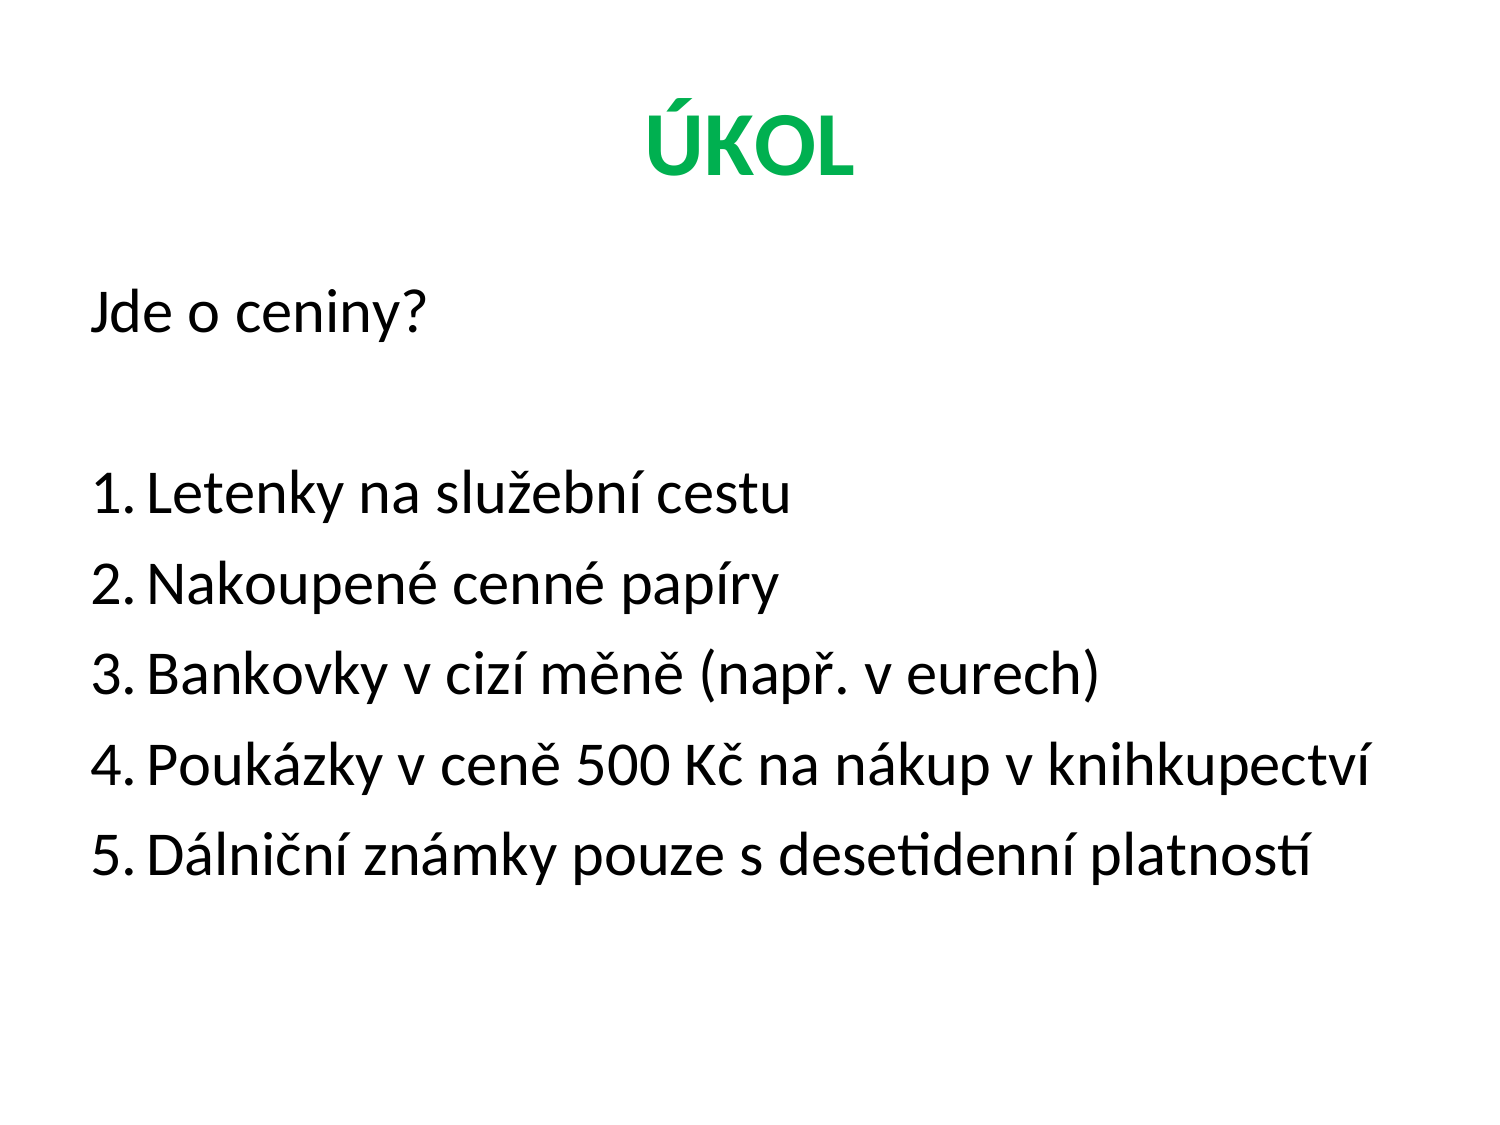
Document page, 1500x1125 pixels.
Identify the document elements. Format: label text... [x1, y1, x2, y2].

title ÚKOL [75, 45, 1426, 233]
list Jde o ceniny? Letenky na služební cestu Nakoupené cenné papíry Bankovky v cizí měně (např. v eurech) Poukázky v ceně 500 Kč na nákup v knihkupectví Dálniční známky pouze s desetidenní platností [75, 262, 1426, 1006]
